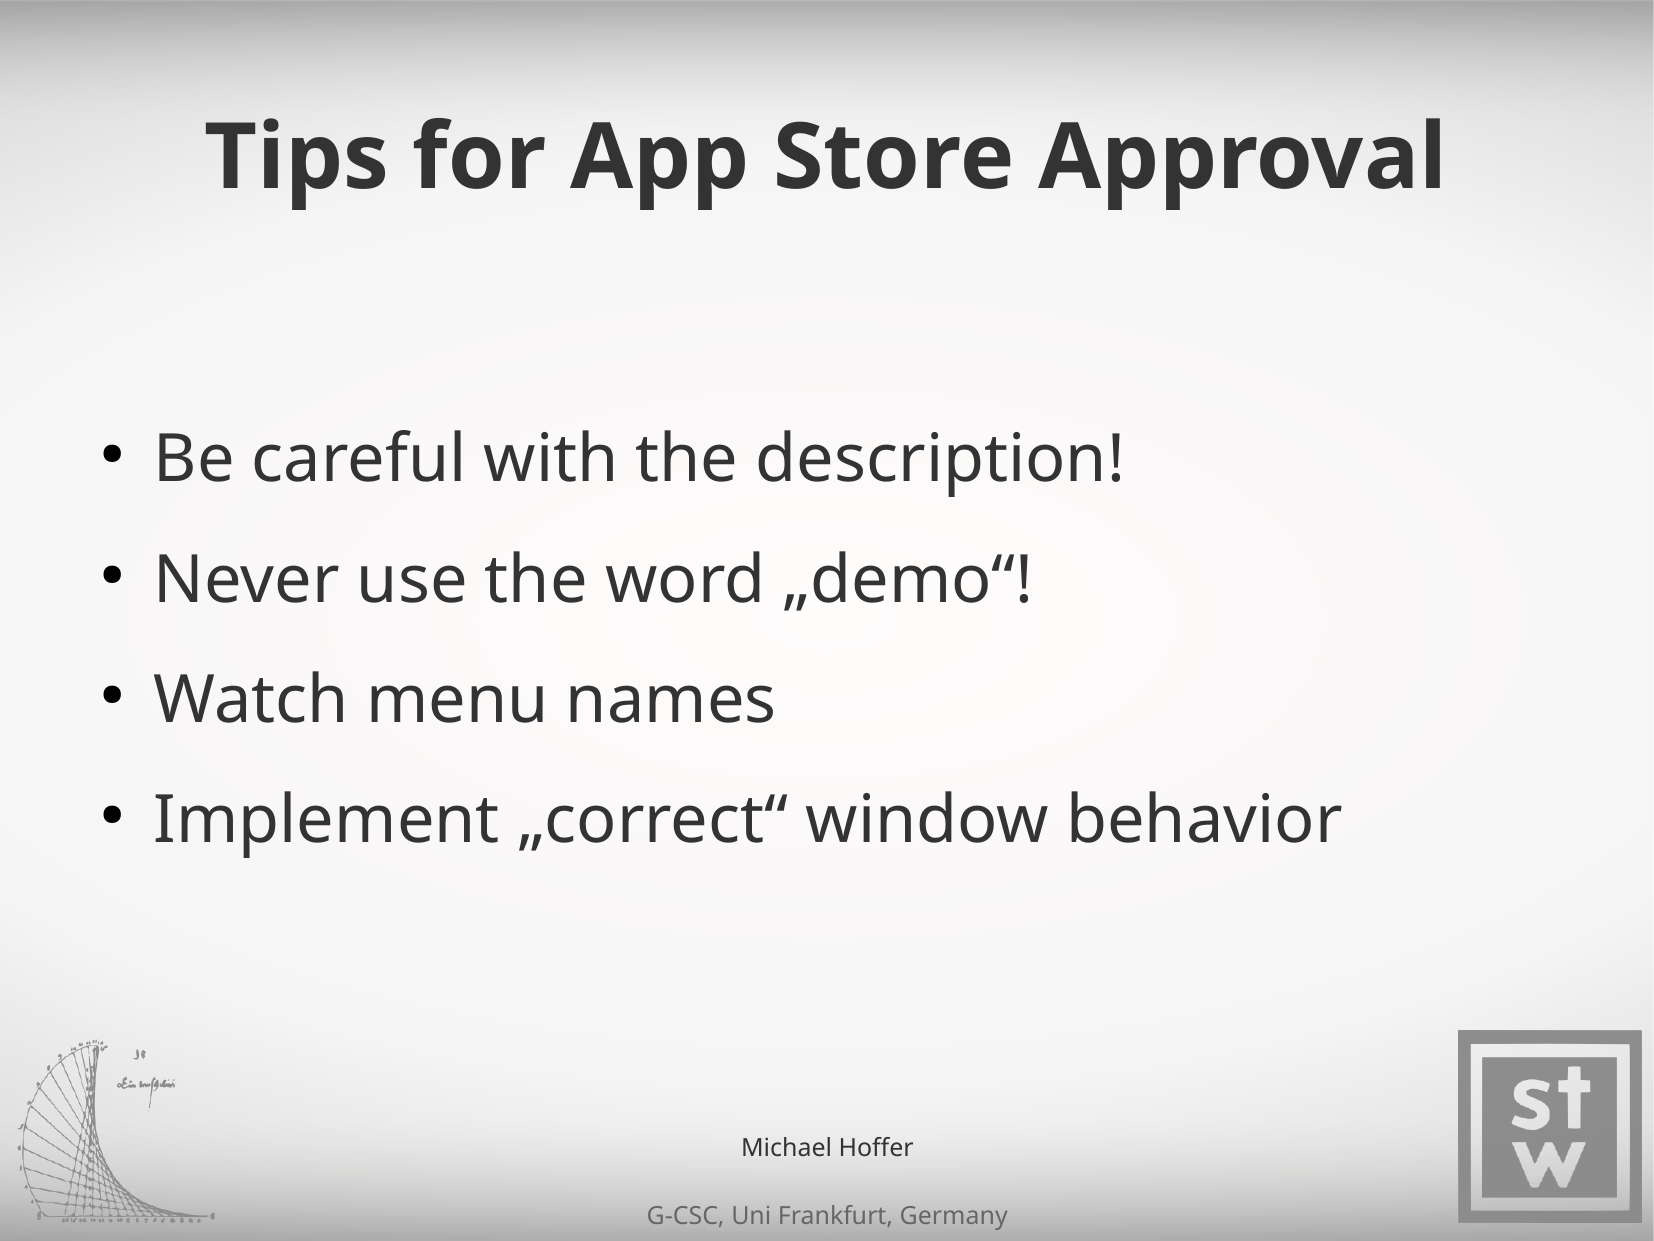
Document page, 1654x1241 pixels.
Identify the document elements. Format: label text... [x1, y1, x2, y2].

list Be careful with the description! Never use the word „demo“! Watch menu names Implement „correct“ window behavior [82, 290, 1538, 1010]
picture [0, 0, 1654, 1241]
title Tips for App Store Approval [82, 49, 1571, 257]
